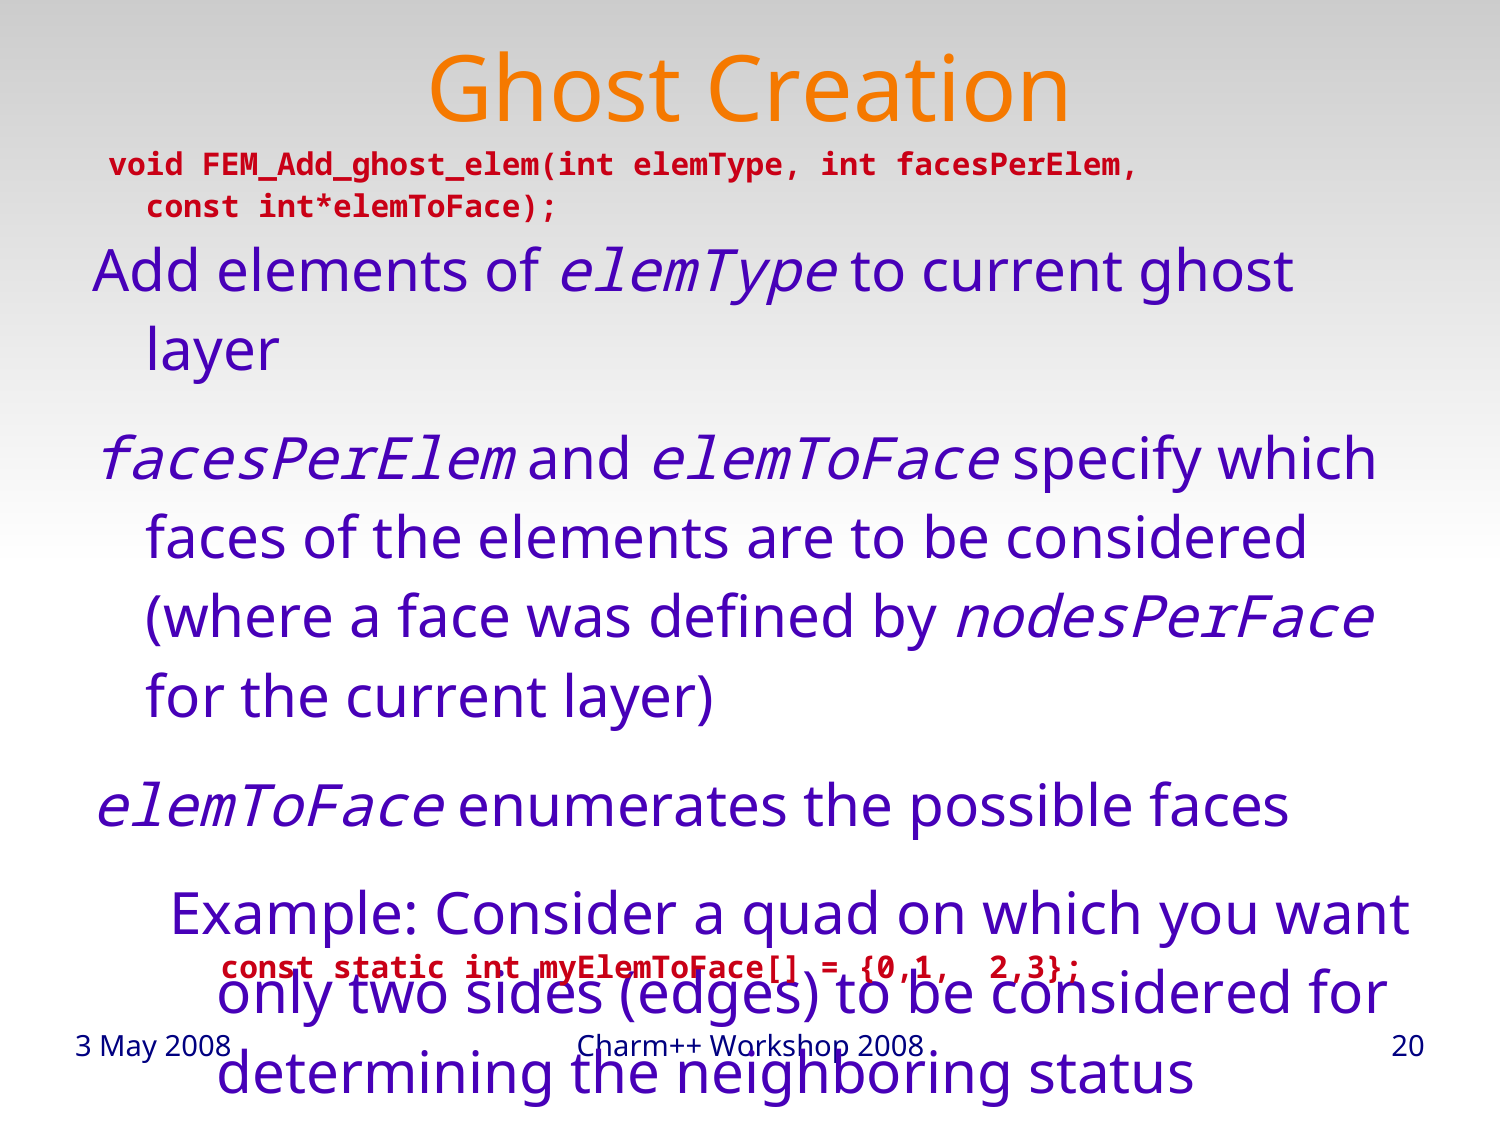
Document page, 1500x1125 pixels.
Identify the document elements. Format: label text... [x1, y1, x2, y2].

text_box const static int myElemToFace[] = {0,1, 2,3}; [205, 937, 1098, 990]
list Add elements of elemType to current ghost layer facesPerElem and elemToFace specify which faces of the elements are to be considered (where a face was defined by nodesPerFace for the current layer) elemToFace enumerates the possible faces Example: Consider a quad on which you want only two sides (edges) to be considered for determining the neighboring status [75, 229, 1426, 920]
title Ghost Creation [75, 0, 1425, 173]
text_box void FEM_Add_ghost_elem(int elemType, int facesPerElem, const int*elemToFace); [93, 134, 1174, 261]
